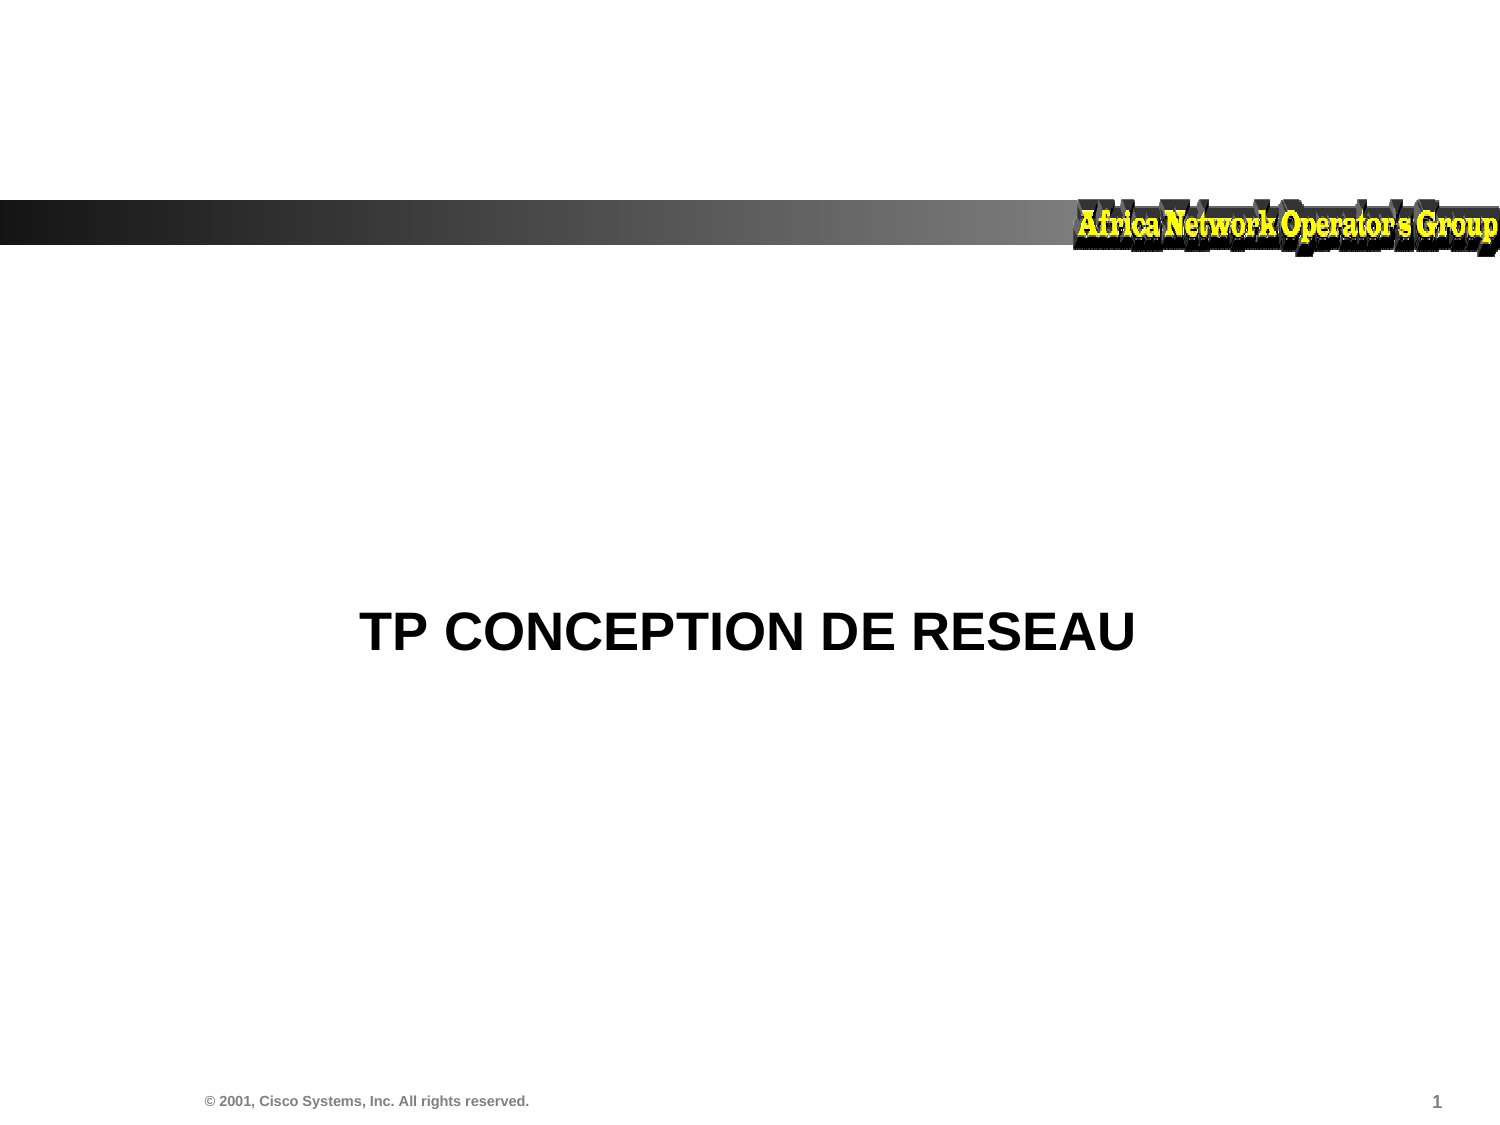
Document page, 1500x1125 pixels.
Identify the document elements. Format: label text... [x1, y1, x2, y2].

list TP CONCEPTION DE RESEAU [74, 337, 1424, 929]
picture [1070, 180, 1500, 275]
